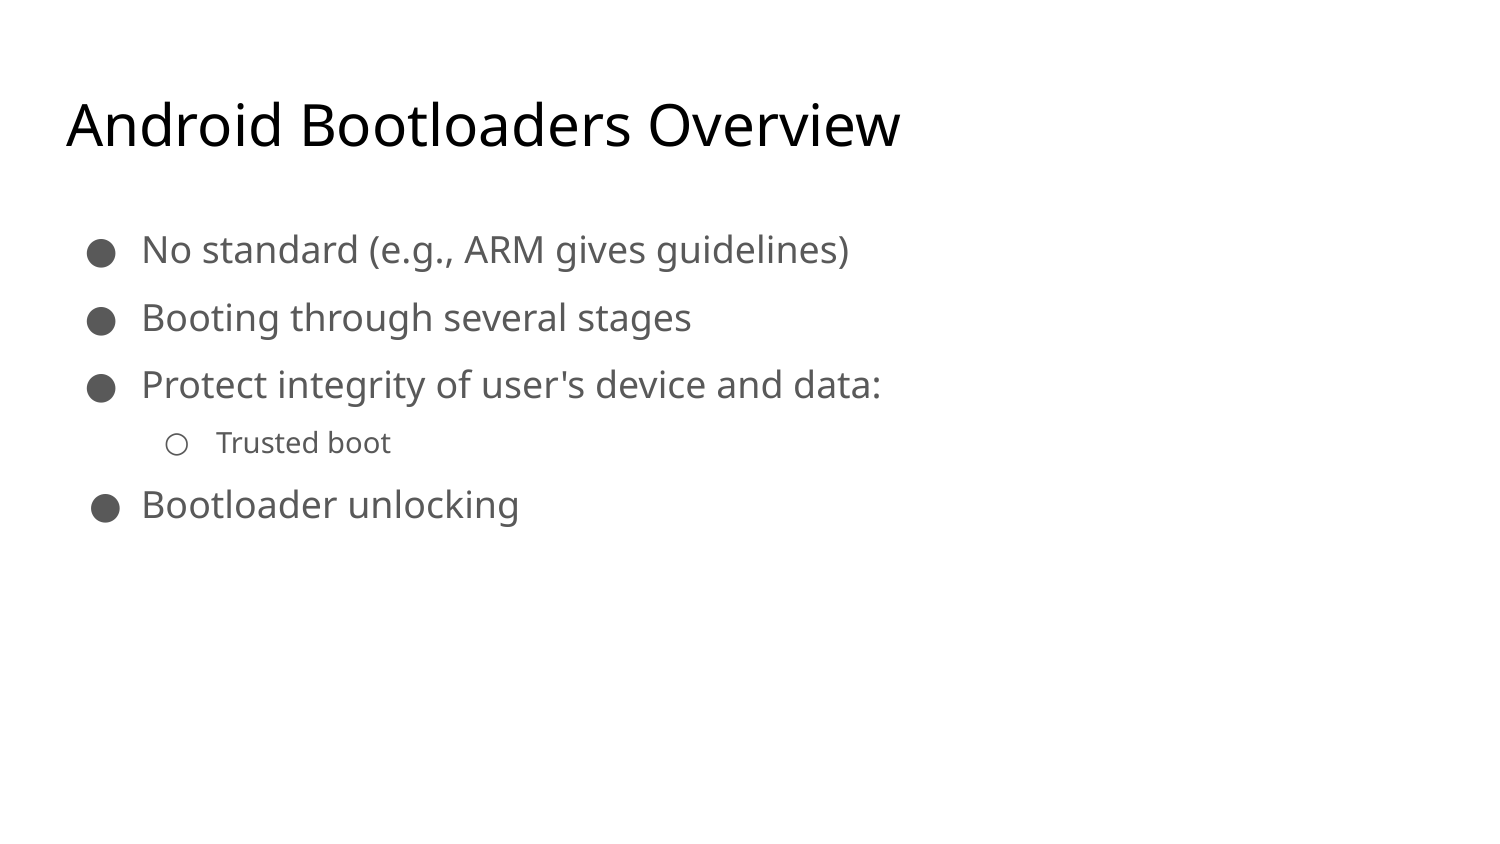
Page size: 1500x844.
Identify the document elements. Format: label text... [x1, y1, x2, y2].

title Android Bootloaders Overview [51, 72, 1449, 167]
list No standard (e.g., ARM gives guidelines) Booting through several stages Protect integrity of user's device and data: Trusted boot Bootloader unlocking [51, 189, 1449, 750]
